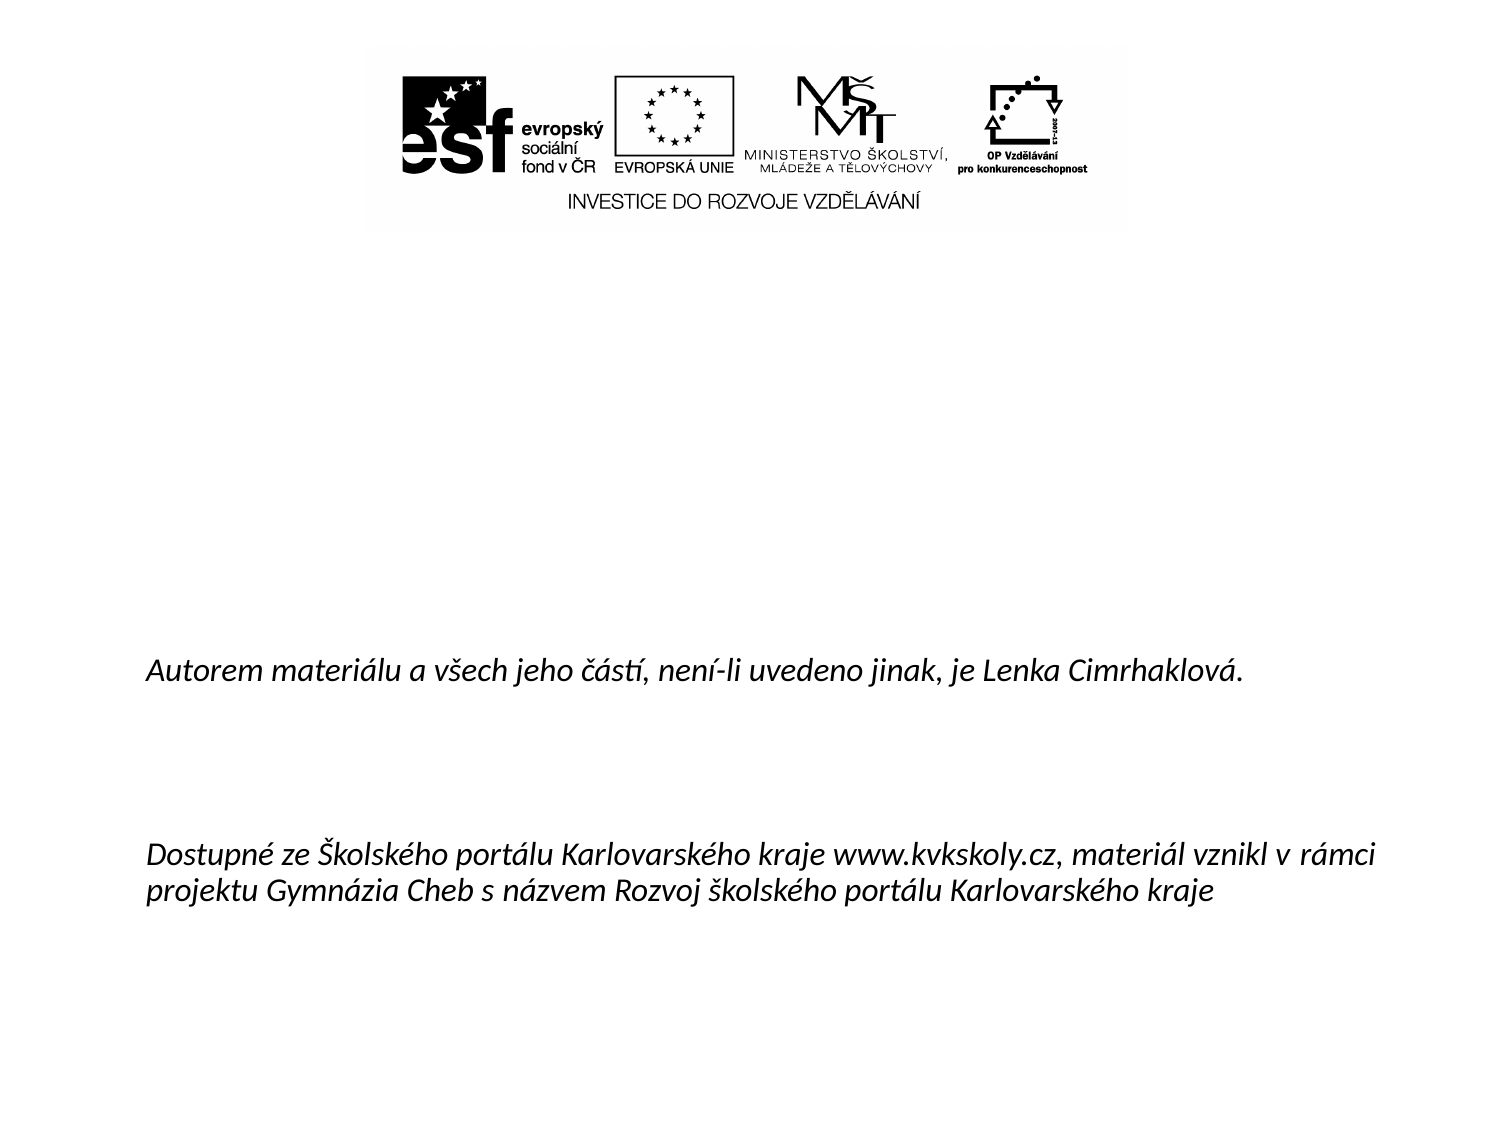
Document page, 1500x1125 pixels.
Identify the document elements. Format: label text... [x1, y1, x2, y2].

picture [366, 45, 1134, 233]
list Autorem materiálu a všech jeho částí, není-li uvedeno jinak, je Lenka Cimrhaklová. Dostupné ze Školského portálu Karlovarského kraje www.kvkskoly.cz, materiál vznikl v rámci projektu Gymnázia Cheb s názvem Rozvoj školského portálu Karlovarského kraje [75, 262, 1426, 1006]
